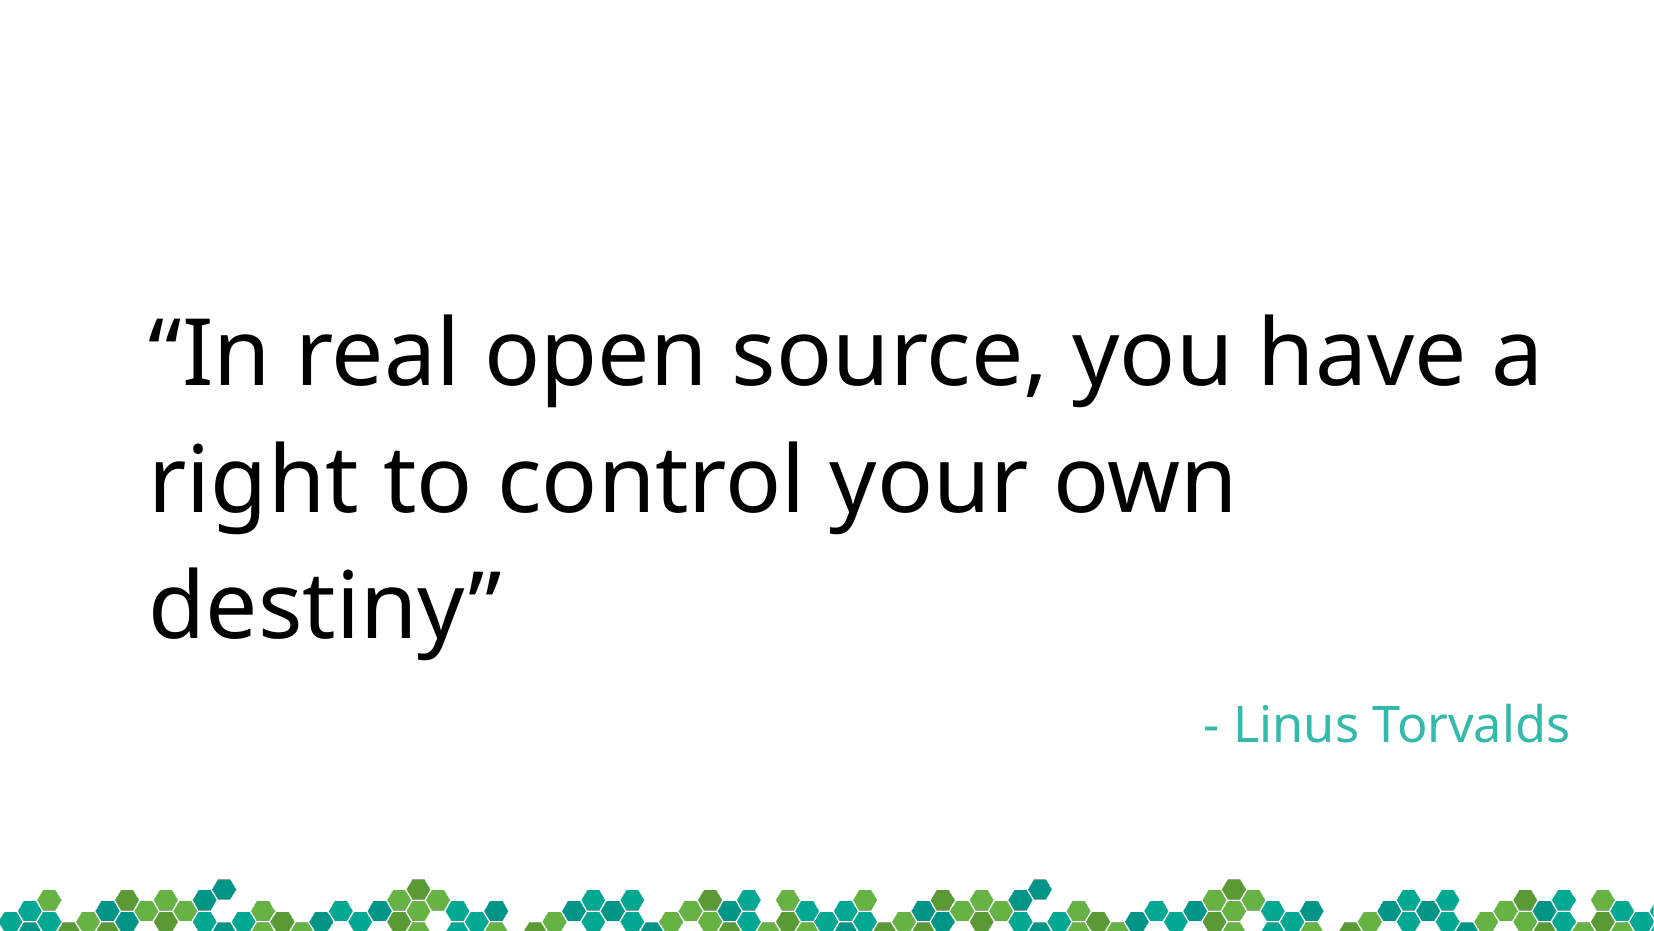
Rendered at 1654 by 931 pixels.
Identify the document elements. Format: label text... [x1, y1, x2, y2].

picture [0, 871, 1654, 931]
list “In real open source, you have a right to control your own destiny” - Linus Torvalds [82, 285, 1571, 758]
